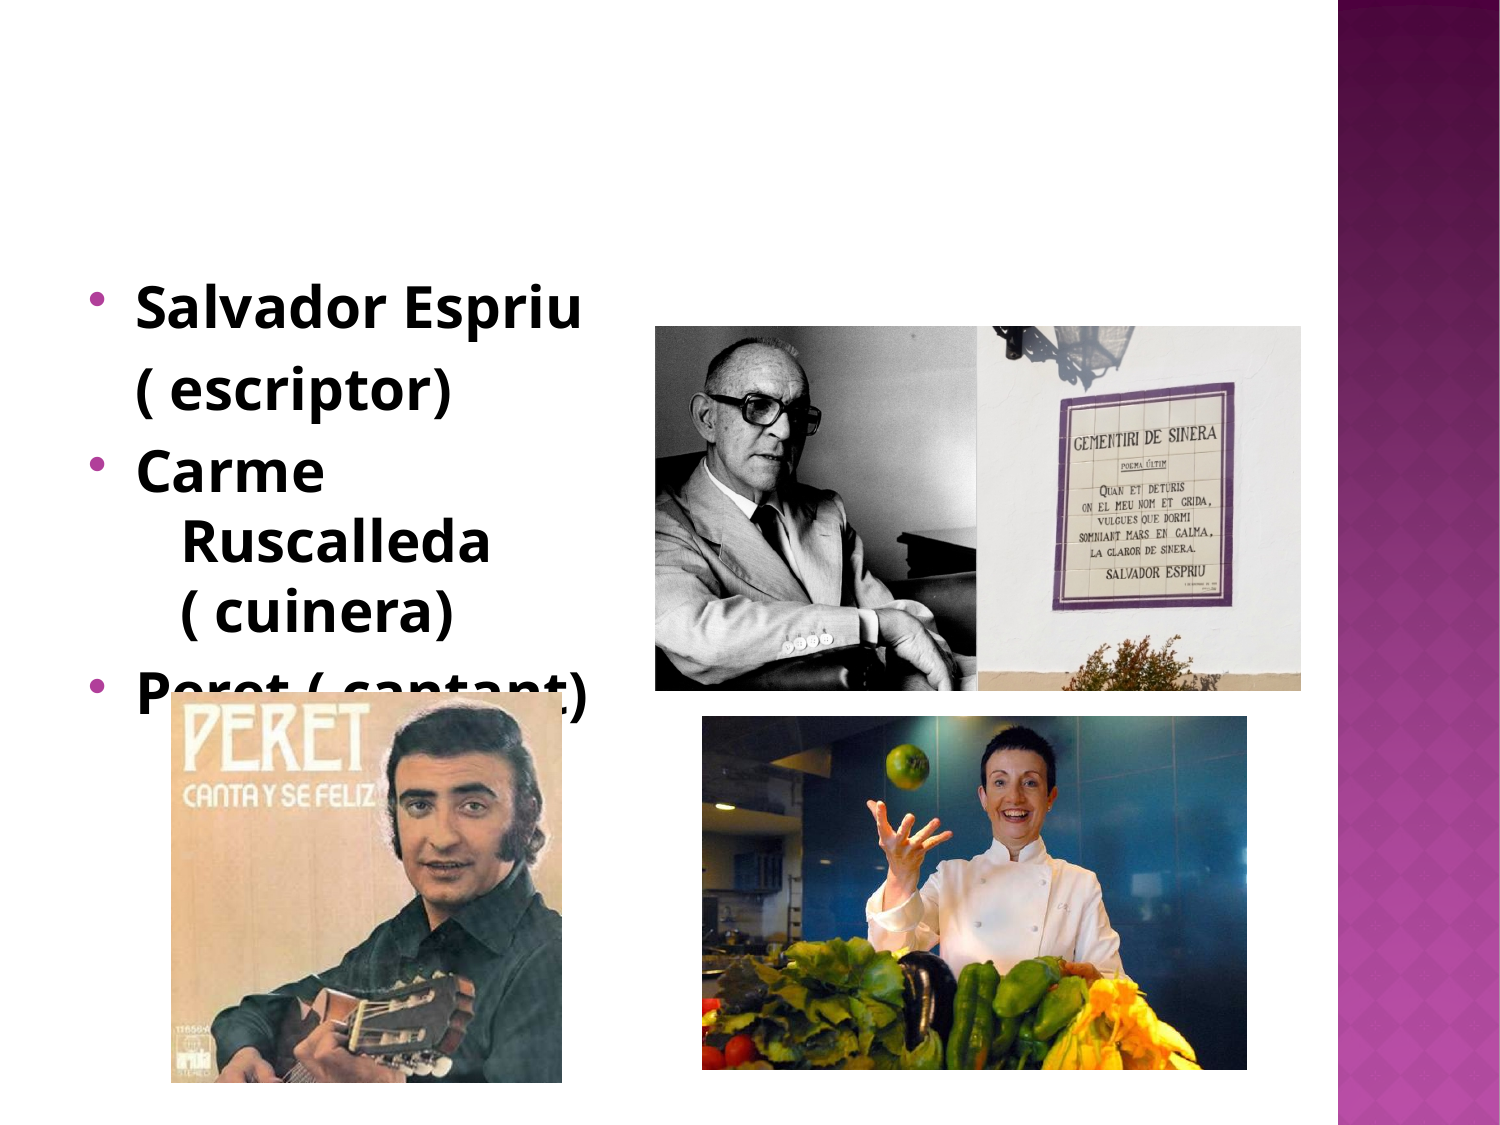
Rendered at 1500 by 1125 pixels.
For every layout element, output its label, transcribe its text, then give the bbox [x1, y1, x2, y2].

picture [702, 716, 1247, 1070]
picture [655, 326, 1301, 691]
list Salvador Espriu ( escriptor) Carme Ruscalleda ( cuinera) Peret ( cantant) [75, 262, 653, 1005]
picture [171, 692, 562, 1083]
